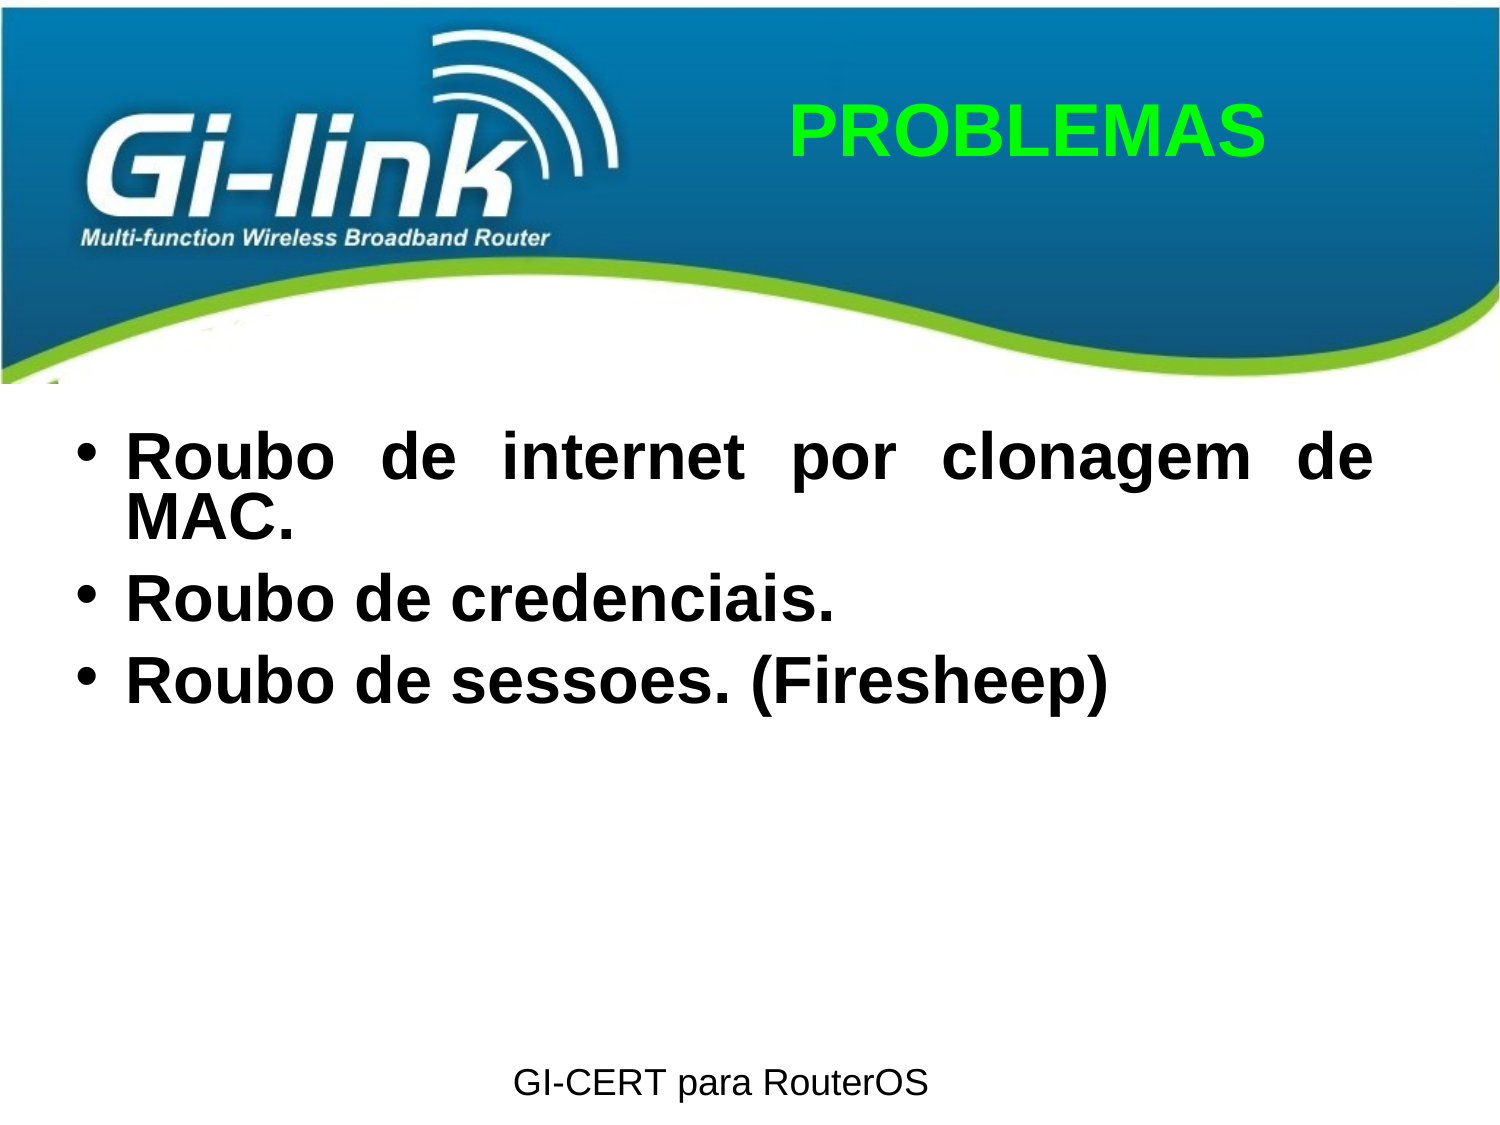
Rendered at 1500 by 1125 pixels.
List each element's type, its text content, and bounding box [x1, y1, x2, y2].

title PROBLEMAS [637, 52, 1420, 220]
list Roubo de internet por clonagem de MAC. Roubo de credenciais. Roubo de sessoes. (Firesheep) [75, 389, 1376, 1065]
picture [0, 0, 1500, 384]
